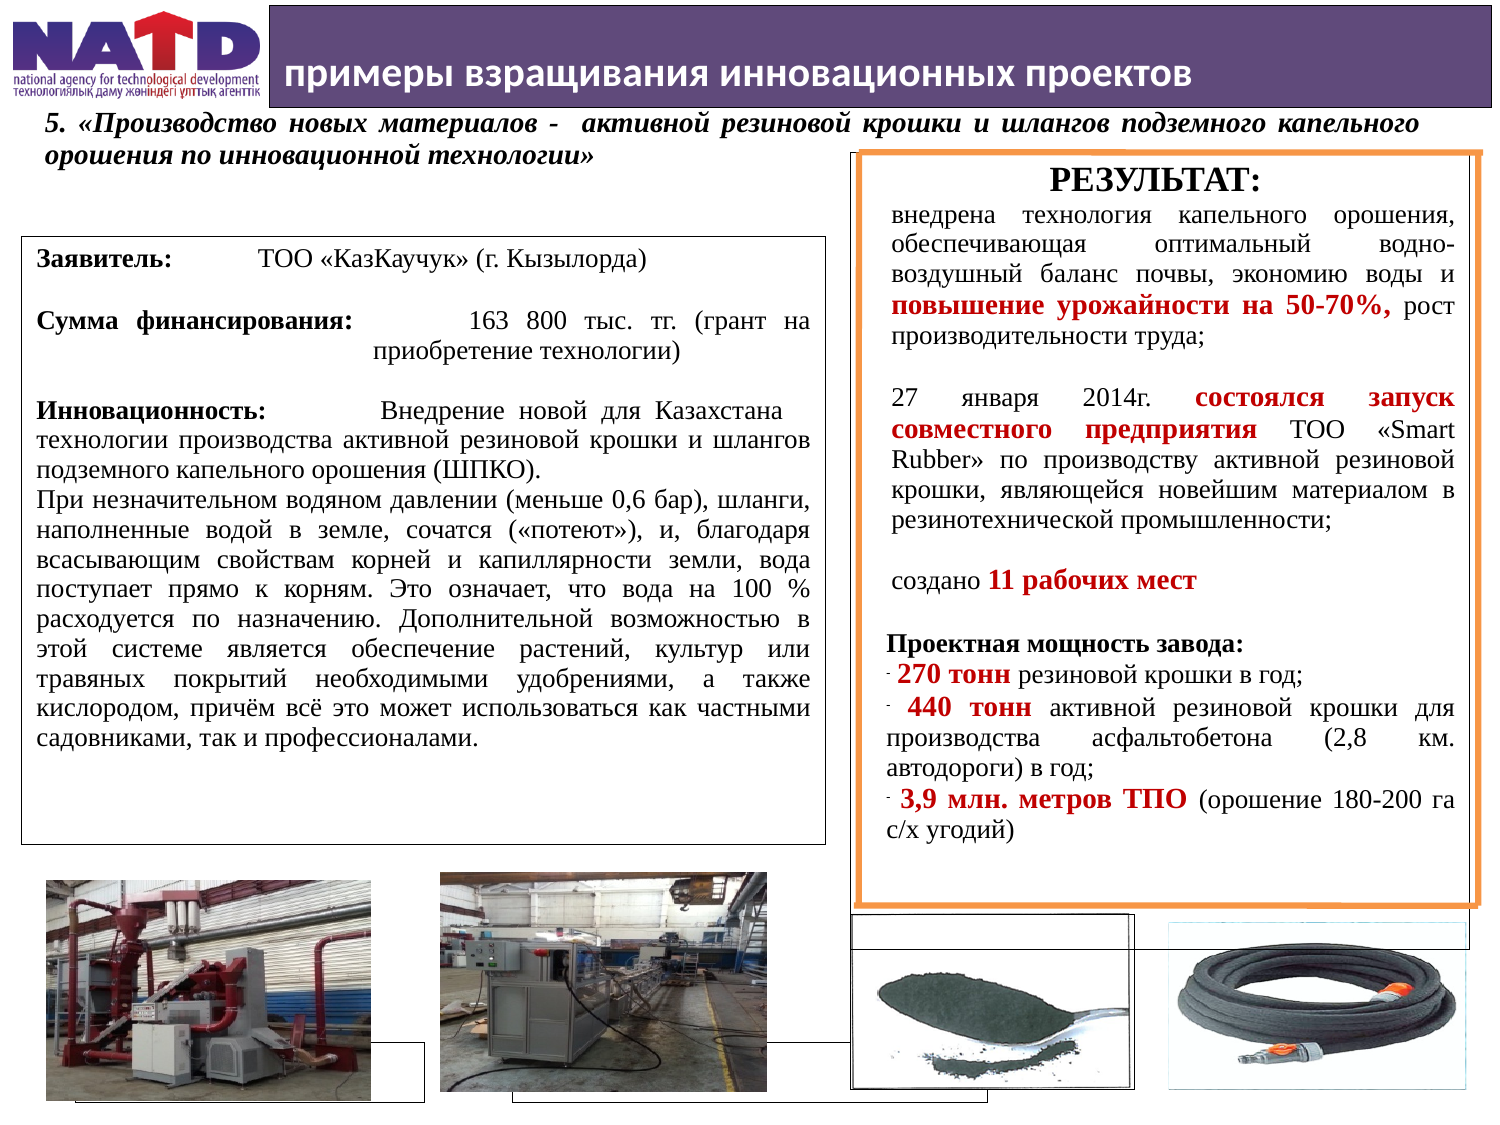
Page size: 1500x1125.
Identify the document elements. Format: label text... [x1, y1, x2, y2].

text_box РЕЗУЛЬТАТ: внедрена технология капельного орошения, обеспечивающая оптимальный водно-воздушный баланс почвы, экономию воды и повышение урожайности на 50-70%, рост производительности труда; 27 января 2014г. состоялся запуск совместного предприятия ТОО «Smart Rubber» по производству активной резиновой крошки, являющейся новейшим материалом в резинотехнической промышленности; создано 11 рабочих мест Проектная мощность завода: 270 тонн резиновой крошки в год; 440 тонн активной резиновой крошки для производства асфальтобетона (2,8 км. автодороги) в год; 3,9 млн. метров ТПО (орошение 180-200 га с/х угодий) [850, 186, 1470, 950]
picture [13, 11, 260, 99]
picture [850, 950, 1135, 1090]
text_box 5. «Производство новых материалов - активной резиновой крошки и шлангов подземного капельного орошения по инновационной технологии» [30, 99, 1437, 186]
text_box примеры взращивания инновационных проектов [269, 5, 1492, 108]
picture [440, 872, 767, 1092]
text_box РЕЗУЛЬТАТ: внедрена технология капельного орошения, обеспечивающая оптимальный водно-воздушный баланс почвы, экономию воды и повышение урожайности на 50-70%, рост производительности труда; 27 января 2014г. состоялся запуск совместного предприятия ТОО «Smart Rubber» по производству активной резиновой крошки, являющейся новейшим материалом в резинотехнической промышленности; создано 11 рабочих мест Проектная мощность завода: 270 тонн резиновой крошки в год; 440 тонн активной резиновой крошки для производства асфальтобетона (2,8 км. автодороги) в год; 3,9 млн. метров ТПО (орошение 180-200 га с/х угодий) [862, 156, 1470, 902]
picture [1168, 950, 1467, 1090]
text_box Заявитель: ТОО «КазКаучук» (г. Кызылорда) Сумма финансирования: 163 800 тыс. тг. (грант на приобретение технологии) Инновационность: Внедрение новой для Казахстана технологии производства активной резиновой крошки и шлангов подземного капельного орошения (ШПКО). При незначительном водяном давлении (меньше 0,6 бар), шланги, наполненные водой в земле, сочатся («потеют»), и, благодаря всасывающим свойствам корней и капиллярности земли, вода поступает прямо к корням. Это означает, что вода на 100 % расходуется по назначению. Дополнительной возможностью в этой системе является обеспечение растений, культур или травяных покрытий необходимыми удобрениями, а также кислородом, причём всё это может использоваться как частными садовниками, так и профессионалами. [21, 236, 826, 845]
picture [46, 880, 371, 1101]
